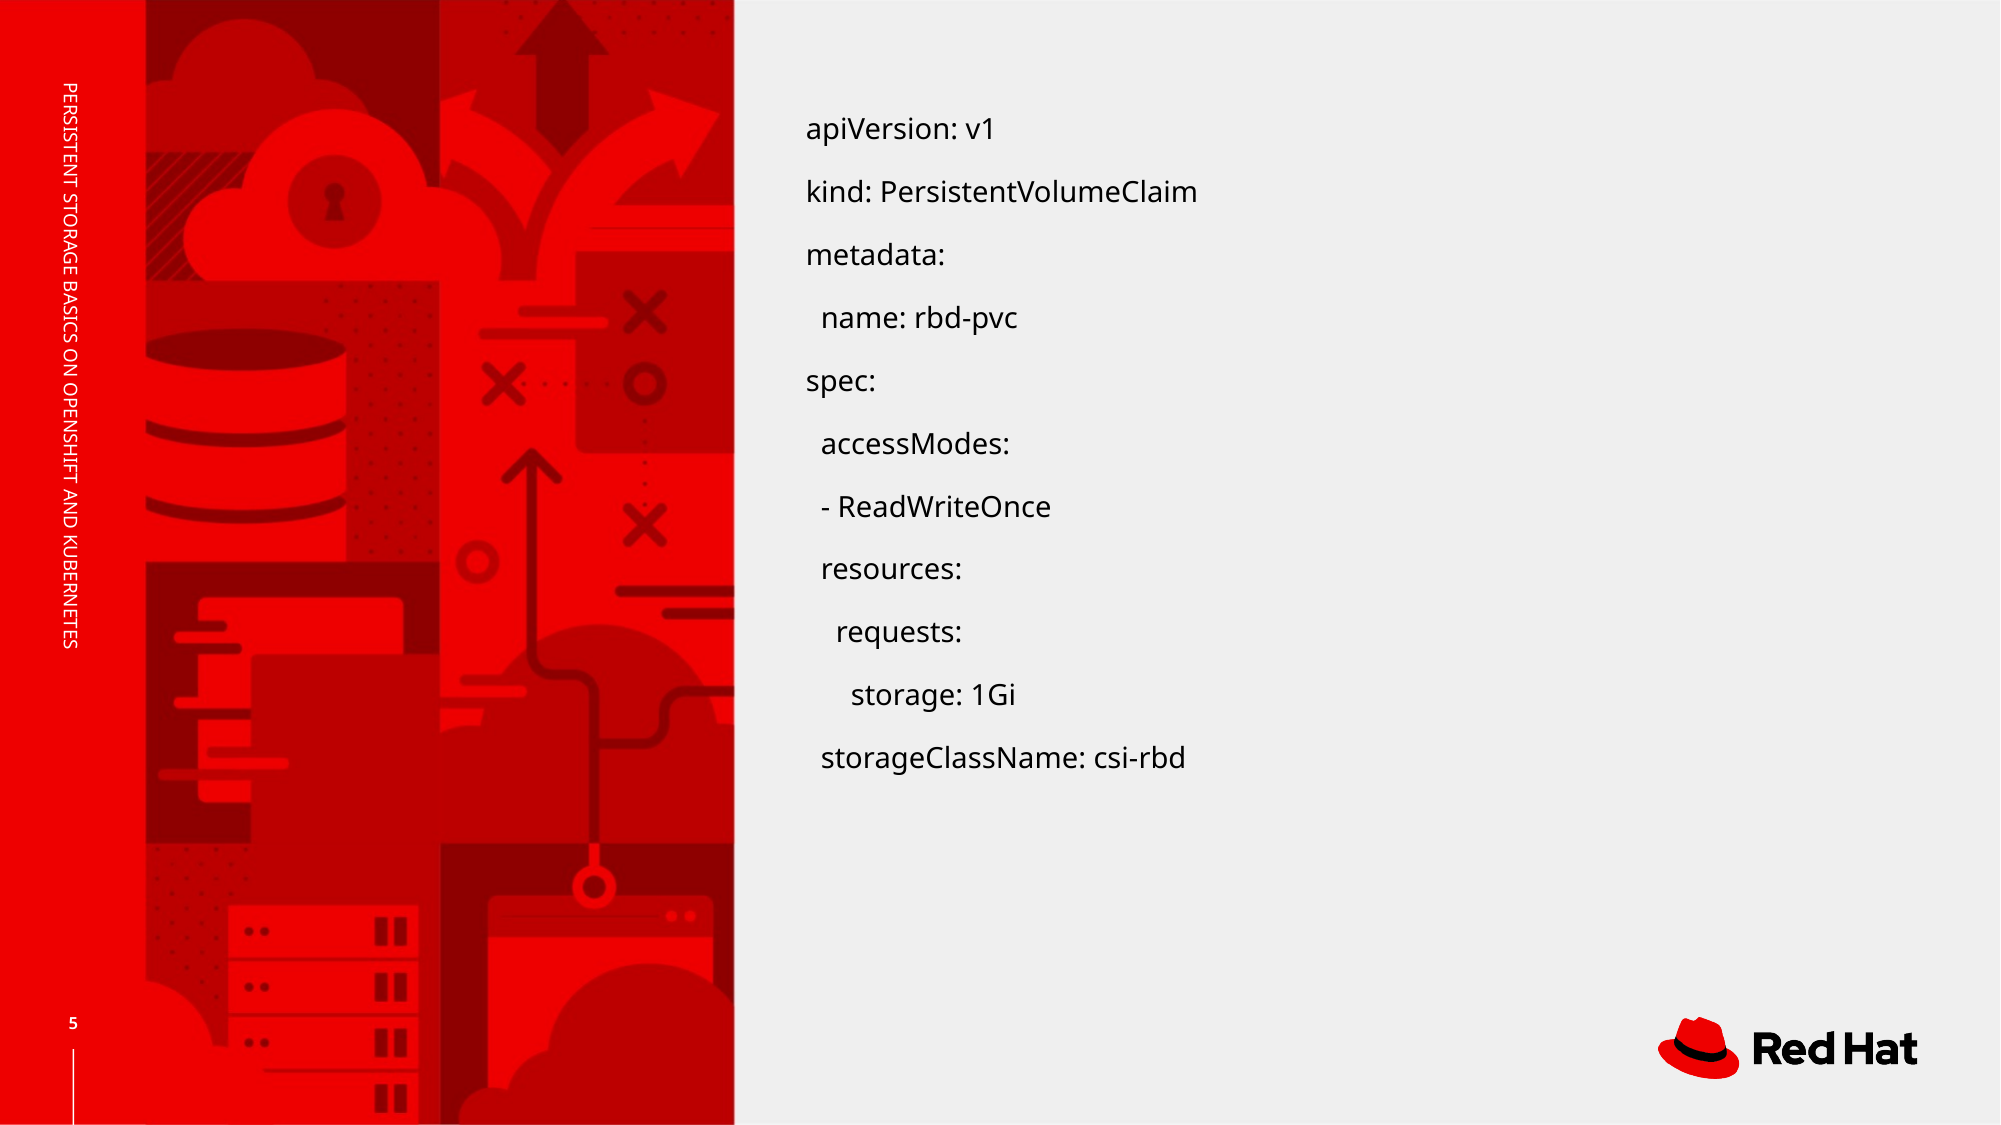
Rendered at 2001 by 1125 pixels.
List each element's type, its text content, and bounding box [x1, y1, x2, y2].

text_box PERSISTENT STORAGE BASICS ON OPENSHIFT AND KUBERNETES [0, 0, 144, 845]
picture [0, 0, 2001, 1125]
text_box apiVersion: v1 kind: PersistentVolumeClaim metadata: name: rbd-pvc spec: accessModes: - ReadWriteOnce resources: requests: storage: 1Gi storageClassName: csi-rbd [805, 82, 1886, 985]
